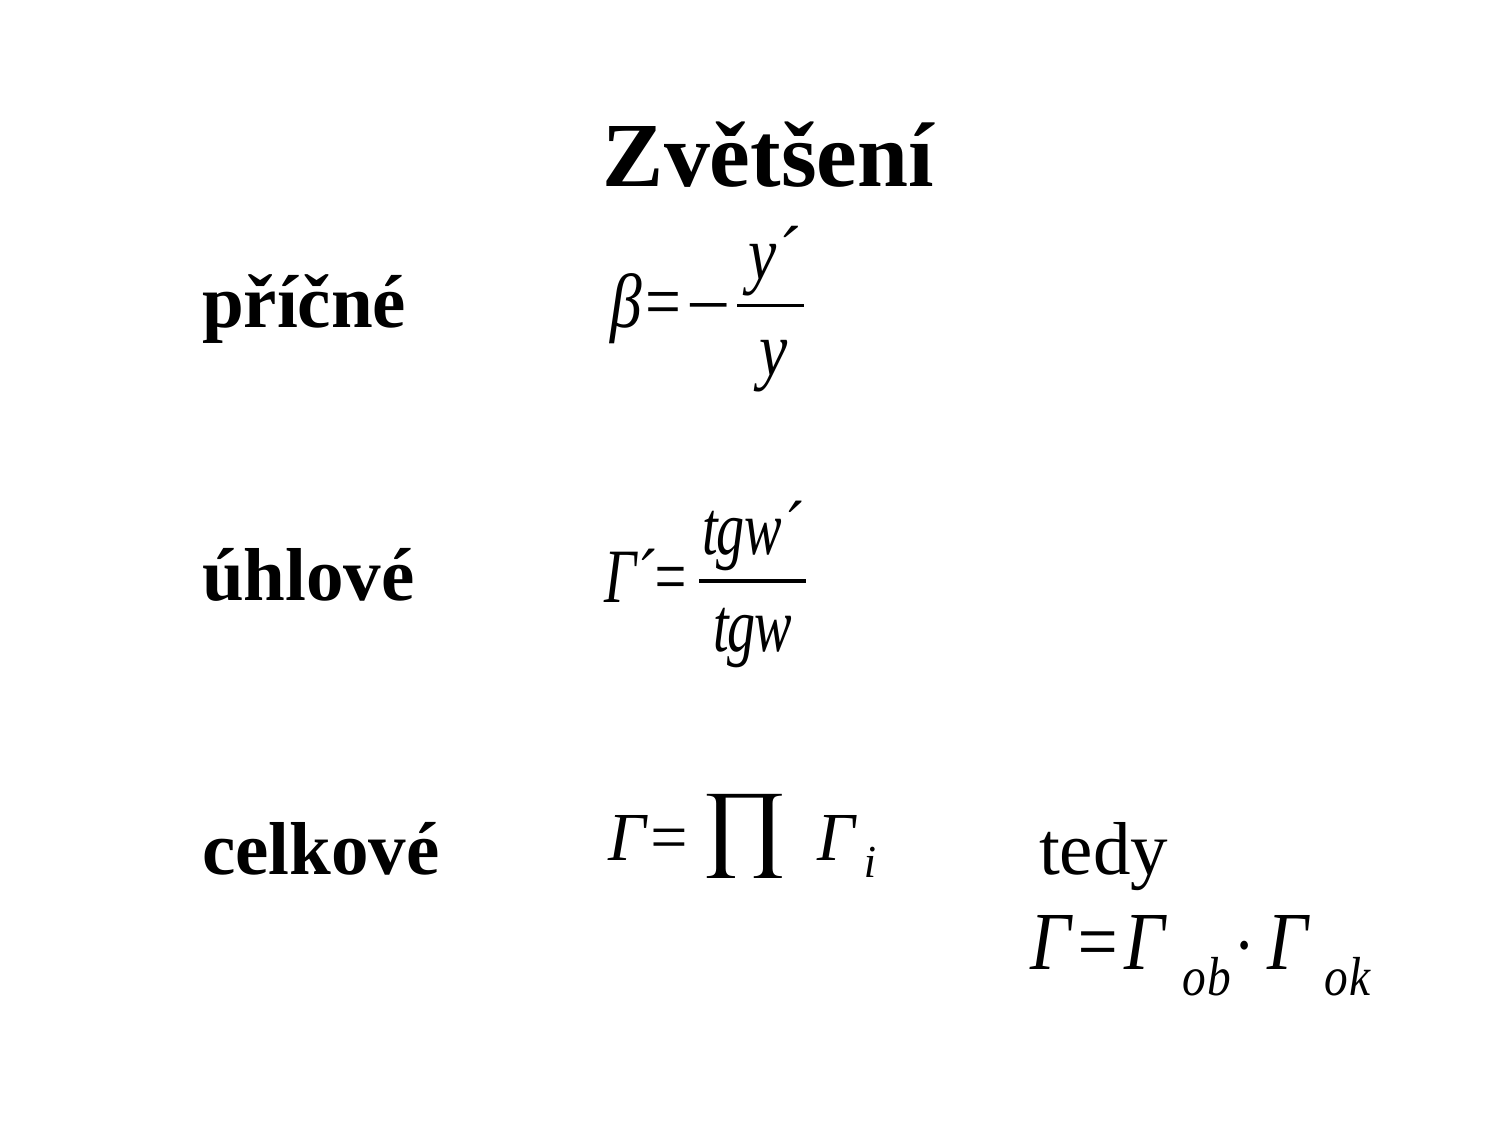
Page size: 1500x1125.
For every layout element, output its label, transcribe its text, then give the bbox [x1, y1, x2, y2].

chart [587, 487, 838, 671]
chart [587, 787, 913, 895]
chart [1006, 897, 1419, 1019]
chart [587, 212, 838, 396]
text_box Zvětšení příčné úhlové celkové tedy [187, 87, 1351, 898]
